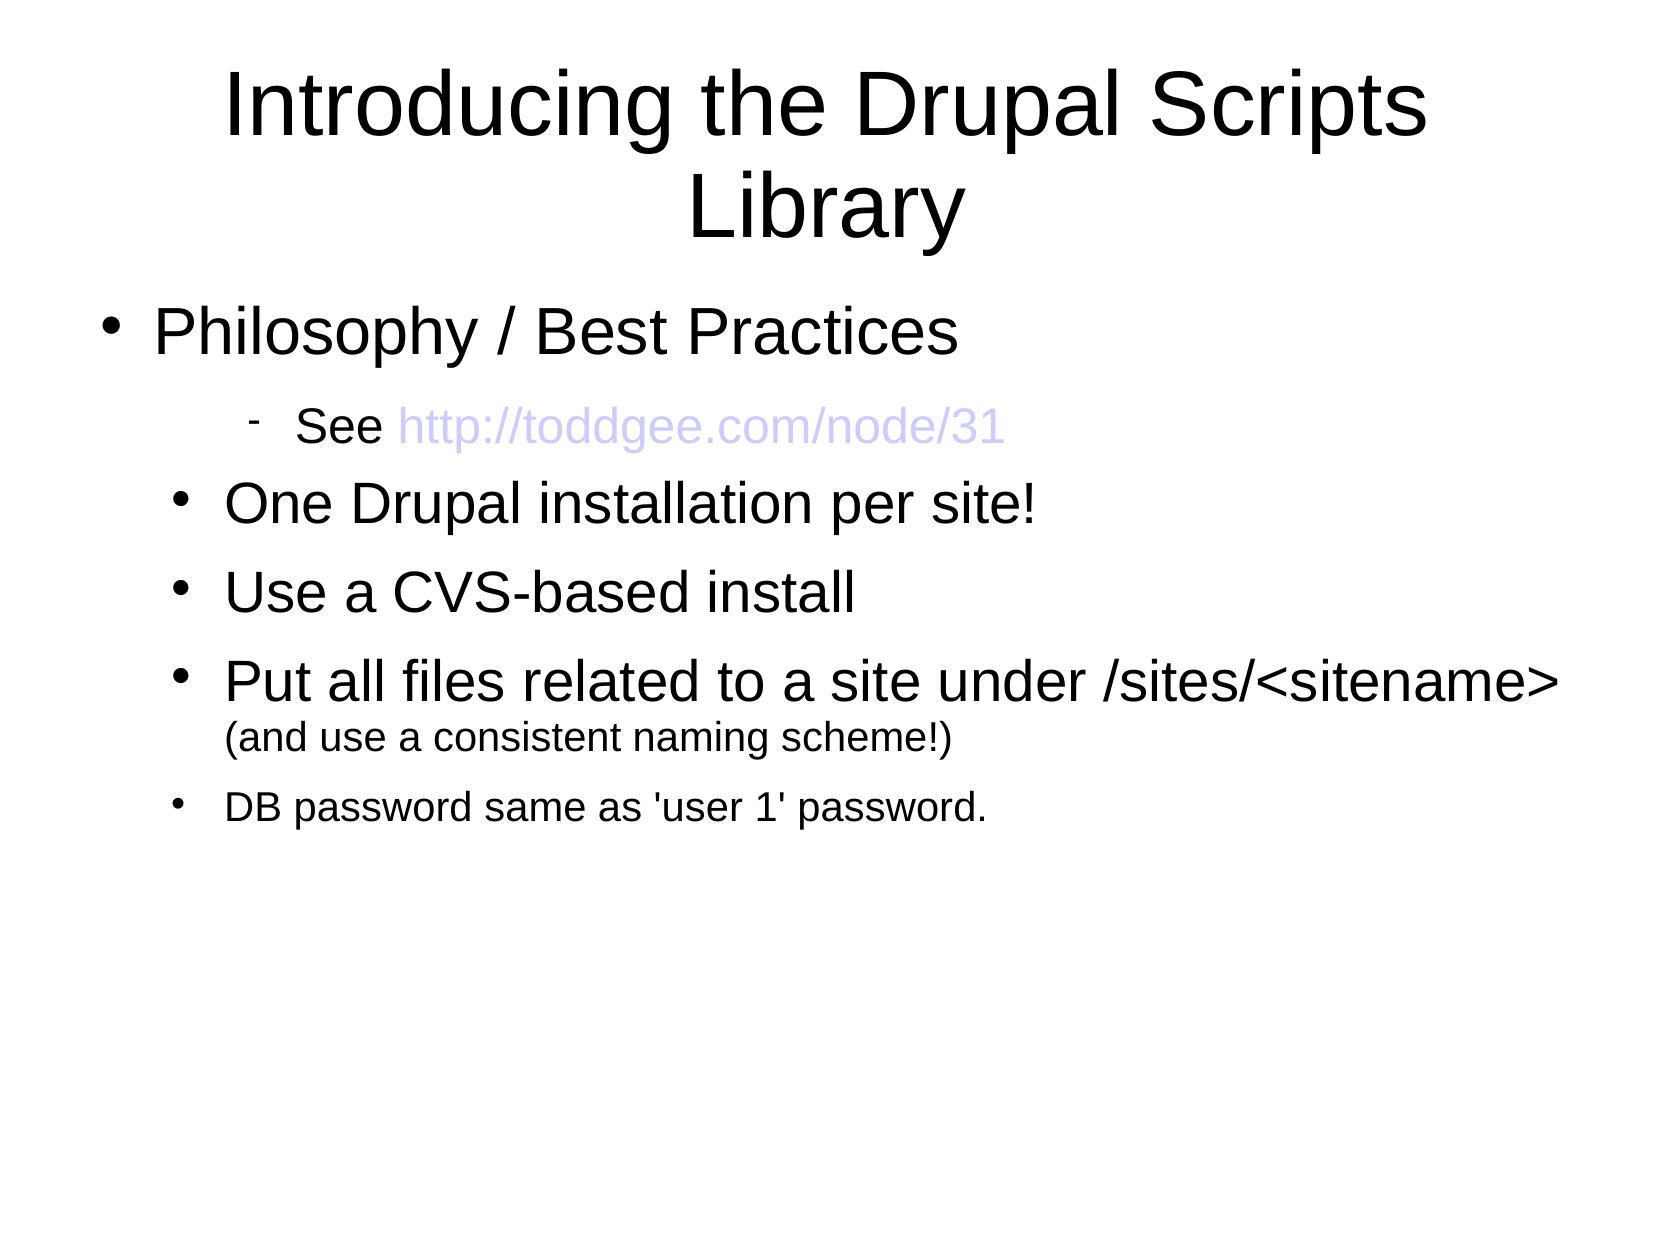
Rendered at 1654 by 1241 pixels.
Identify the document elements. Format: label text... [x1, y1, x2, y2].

title Introducing the Drupal Scripts Library [82, 47, 1571, 259]
list Philosophy / Best Practices See http://toddgee.com/node/31 One Drupal installation per site! Use a CVS-based install Put all files related to a site under /sites/<sitename> (and use a consistent naming scheme!) DB password same as 'user 1' password. [82, 290, 1571, 1094]
